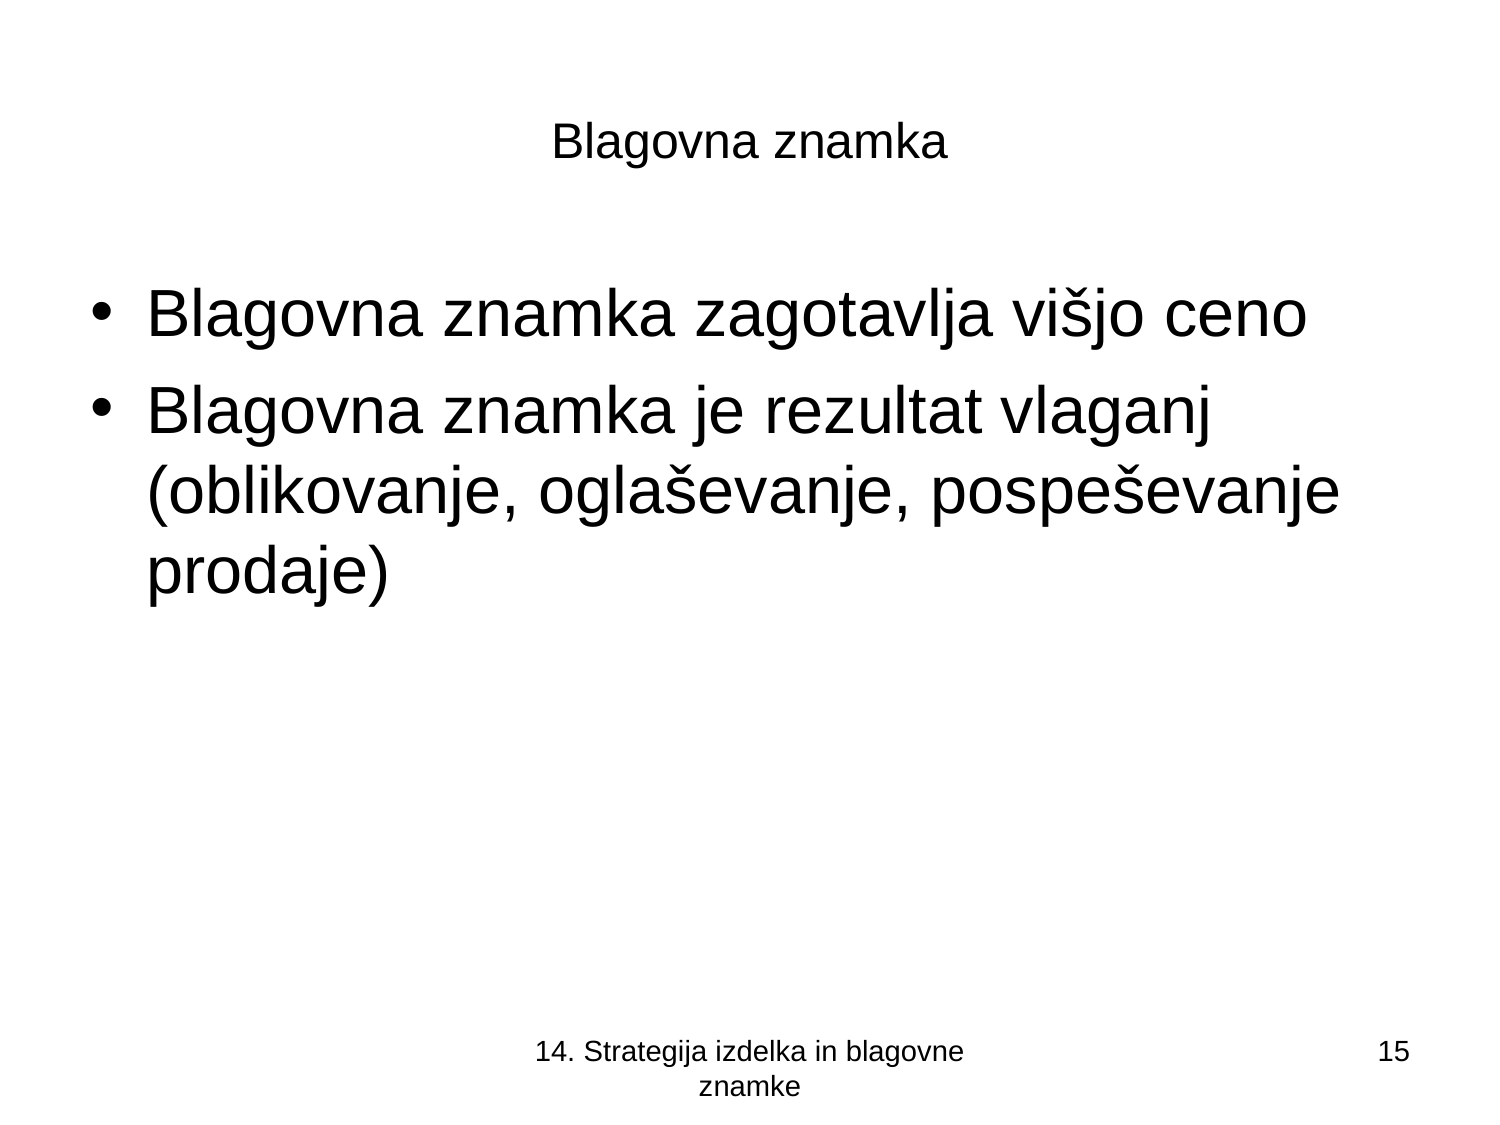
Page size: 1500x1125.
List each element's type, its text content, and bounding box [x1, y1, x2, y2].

text_box <number> [1074, 1024, 1426, 1103]
title Blagovna znamka [75, 45, 1426, 233]
text_box 14. Strategija izdelka in blagovne znamke [512, 1024, 988, 1103]
list Blagovna znamka zagotavlja višjo ceno Blagovna znamka je rezultat vlaganj (oblikovanje, oglaševanje, pospeševanje prodaje) [75, 262, 1426, 1006]
